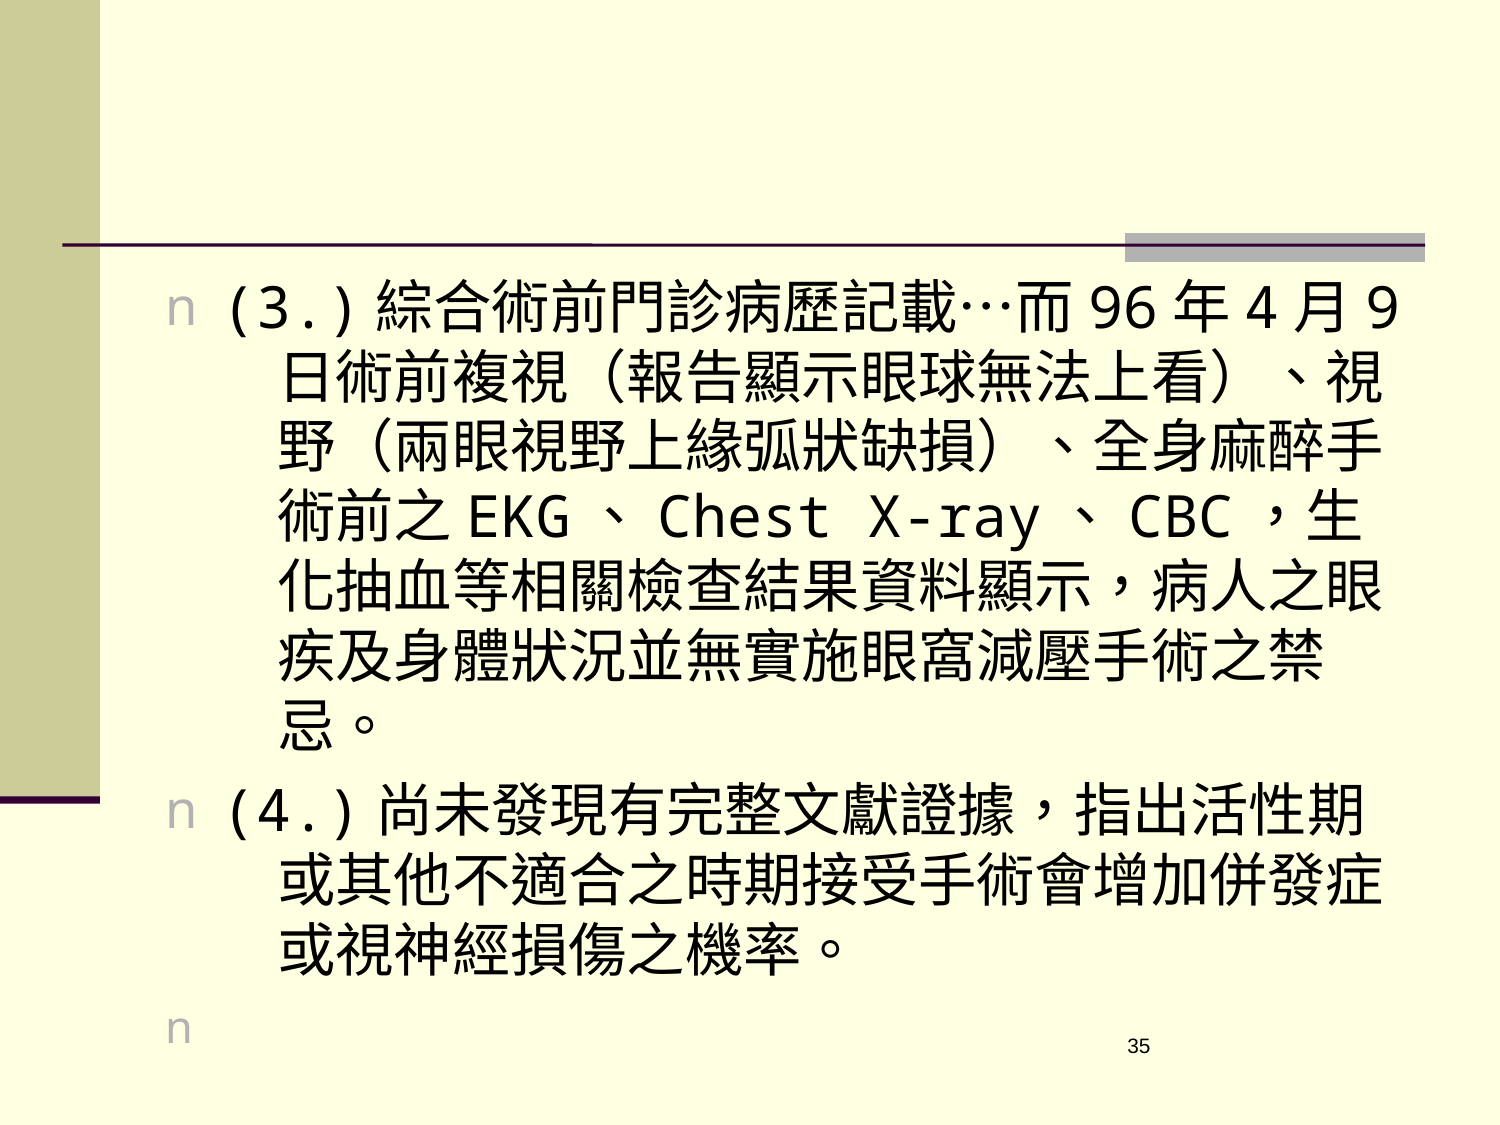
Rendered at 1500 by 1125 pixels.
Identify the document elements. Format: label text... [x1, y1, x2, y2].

text_box [1112, 1025, 1426, 1101]
list (3.)綜合術前門診病歷記載…而96年4月9日術前複視（報告顯示眼球無法上看）、視野（兩眼視野上緣弧狀缺損）、全身麻醉手術前之EKG、Chest X-ray、CBC，生化抽血等相關檢查結果資料顯示，病人之眼疾及身體狀況並無實施眼窩減壓手術之禁忌。 (4.)尚未發現有完整文獻證據，指出活性期或其他不適合之時期接受手術會增加併發症或視神經損傷之機率。 [150, 262, 1426, 1006]
